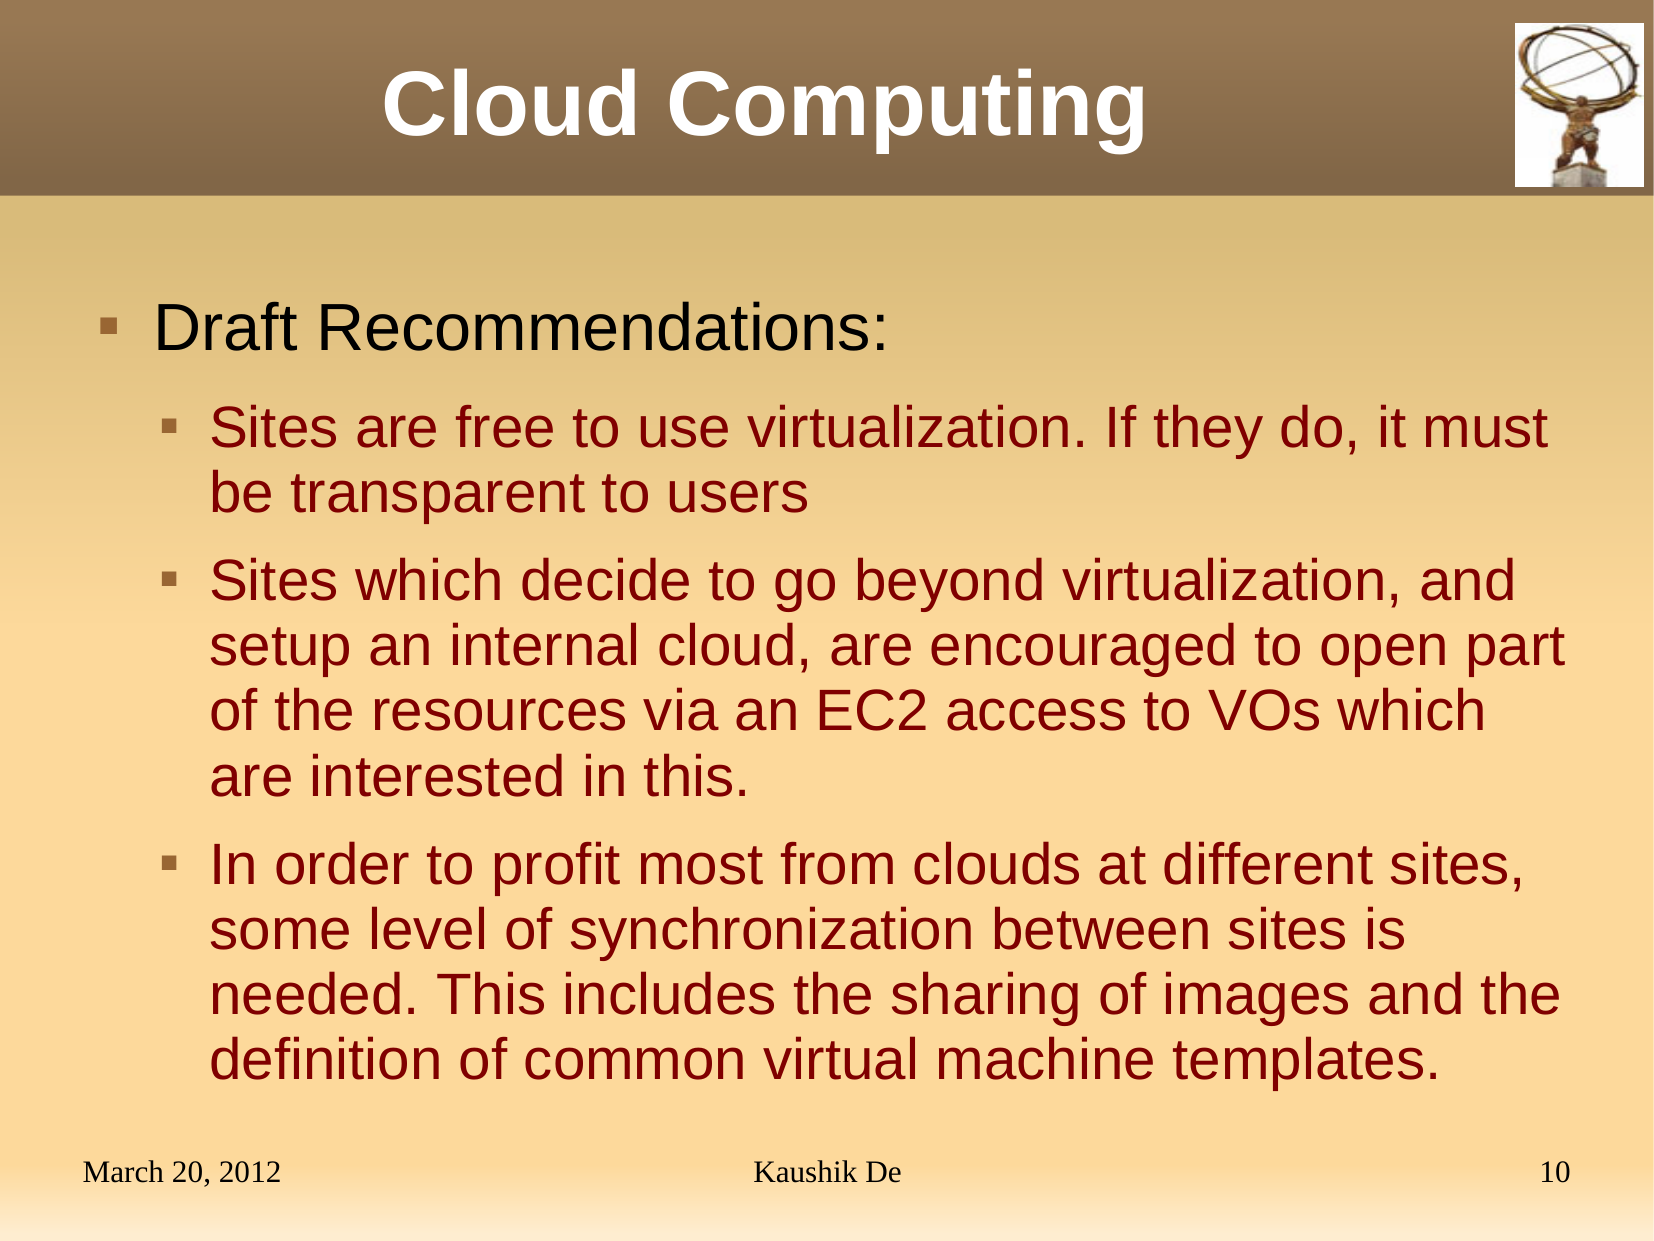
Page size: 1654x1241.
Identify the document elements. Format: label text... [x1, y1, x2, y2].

list Draft Recommendations: Sites are free to use virtualization. If they do, it must be transparent to users Sites which decide to go beyond virtualization, and setup an internal cloud, are encouraged to open part of the resources via an EC2 access to VOs which are interested in this. In order to profit most from clouds at different sites, some level of synchronization between sites is needed. This includes the sharing of images and the definition of common virtual machine templates. [82, 290, 1571, 1092]
title Cloud Computing [17, 0, 1516, 208]
picture [0, 0, 1654, 1241]
